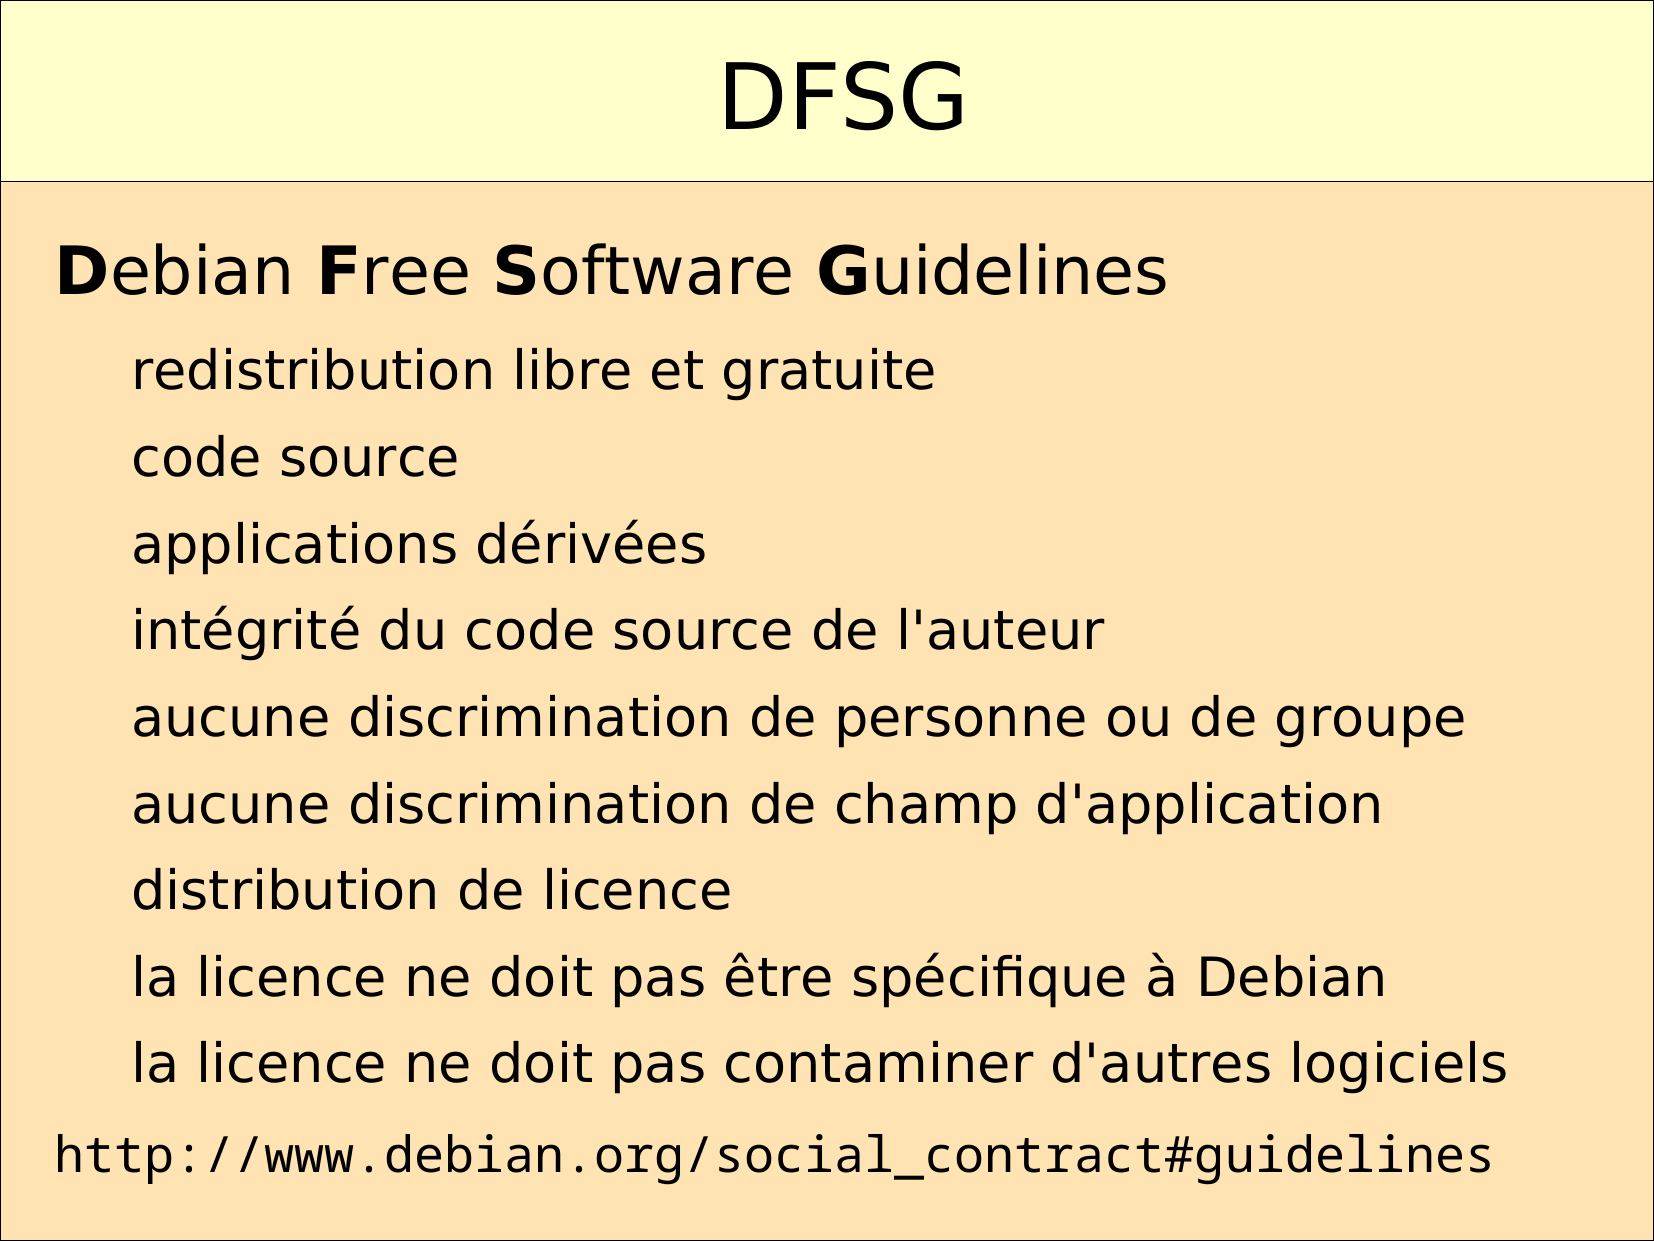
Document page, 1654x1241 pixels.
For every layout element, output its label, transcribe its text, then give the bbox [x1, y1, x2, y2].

title DFSG [135, 37, 1552, 158]
list Debian Free Software Guidelines redistribution libre et gratuite code source applications dérivées intégrité du code source de l'auteur aucune discrimination de personne ou de groupe aucune discrimination de champ d'application distribution de licence la licence ne doit pas être spécifique à Debian la licence ne doit pas contaminer d'autres logiciels http://www.debian.org/social_contract#guidelines [36, 232, 1589, 1178]
